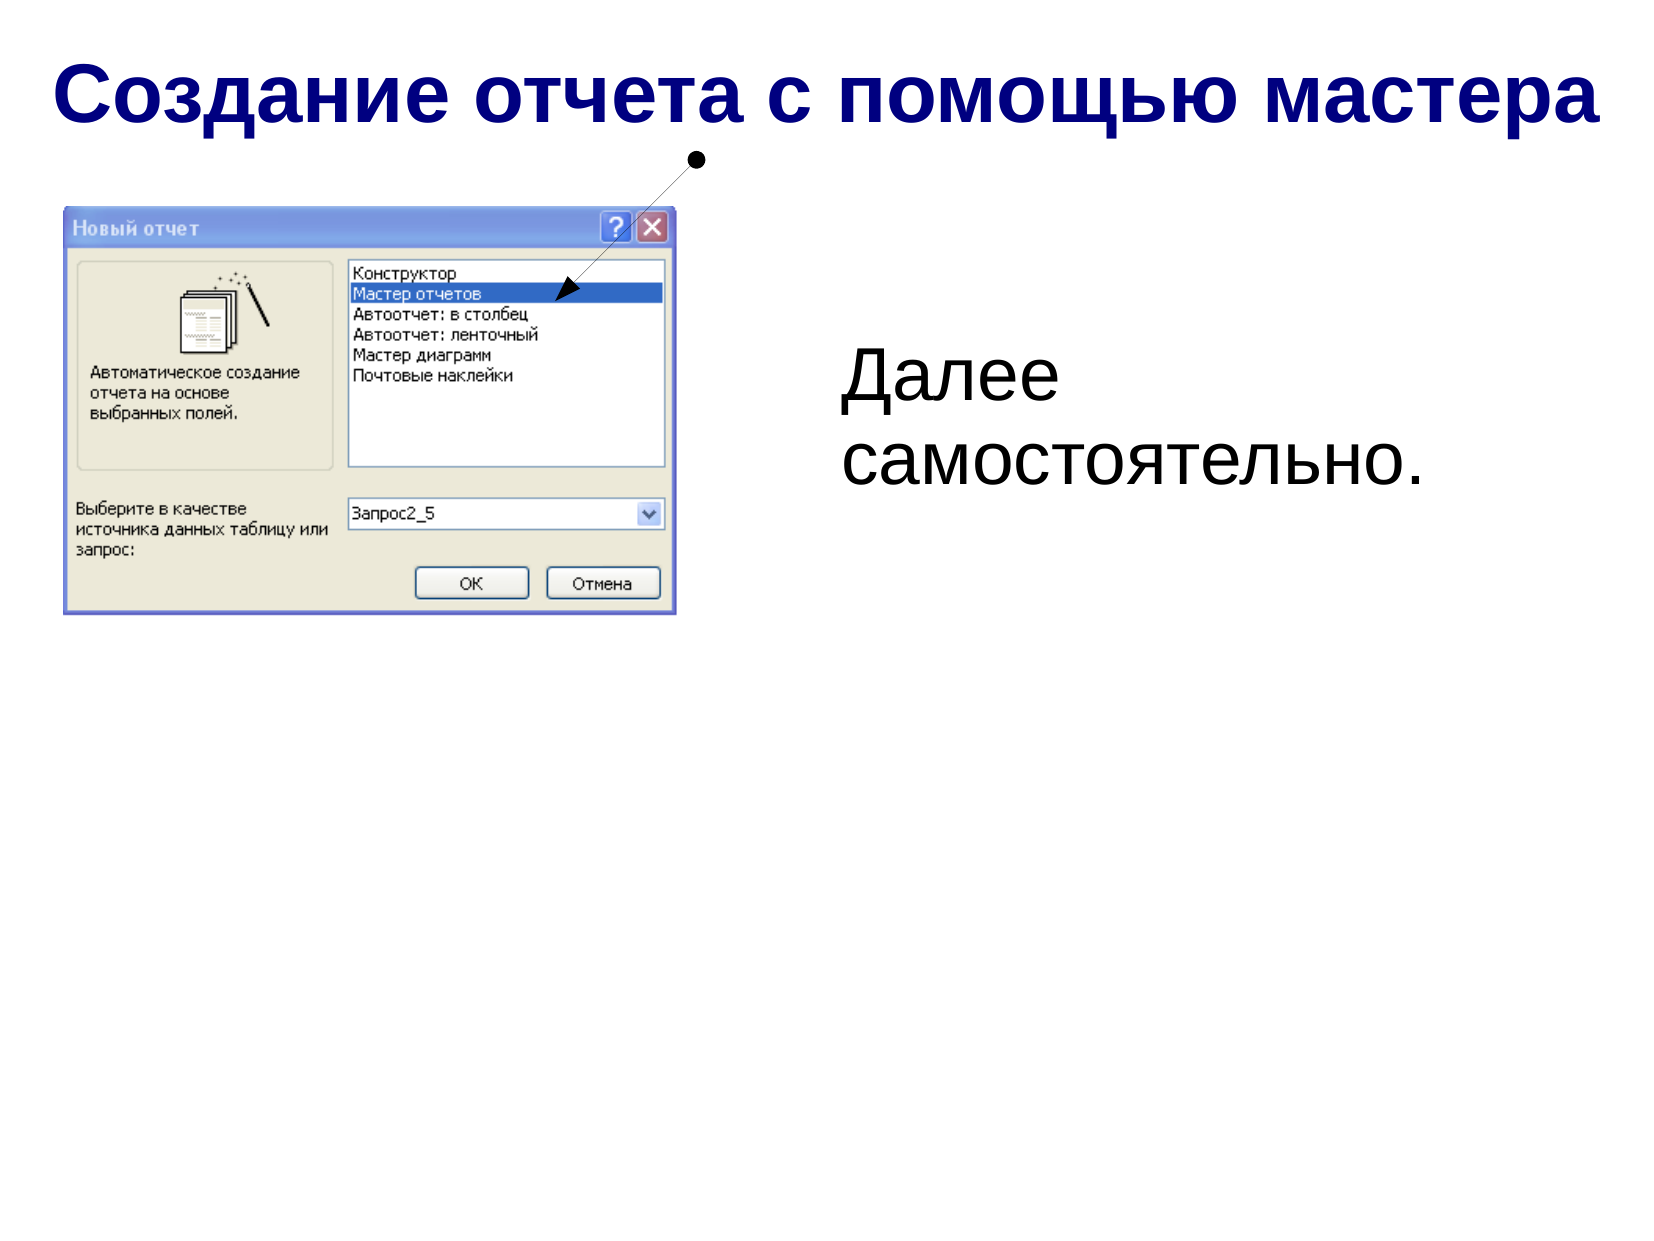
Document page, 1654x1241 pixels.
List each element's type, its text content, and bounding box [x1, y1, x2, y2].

text_box Далее самостоятельно. [826, 324, 1625, 508]
text_box Создание отчета с помощью мастера [29, 39, 1625, 148]
picture [63, 206, 680, 620]
